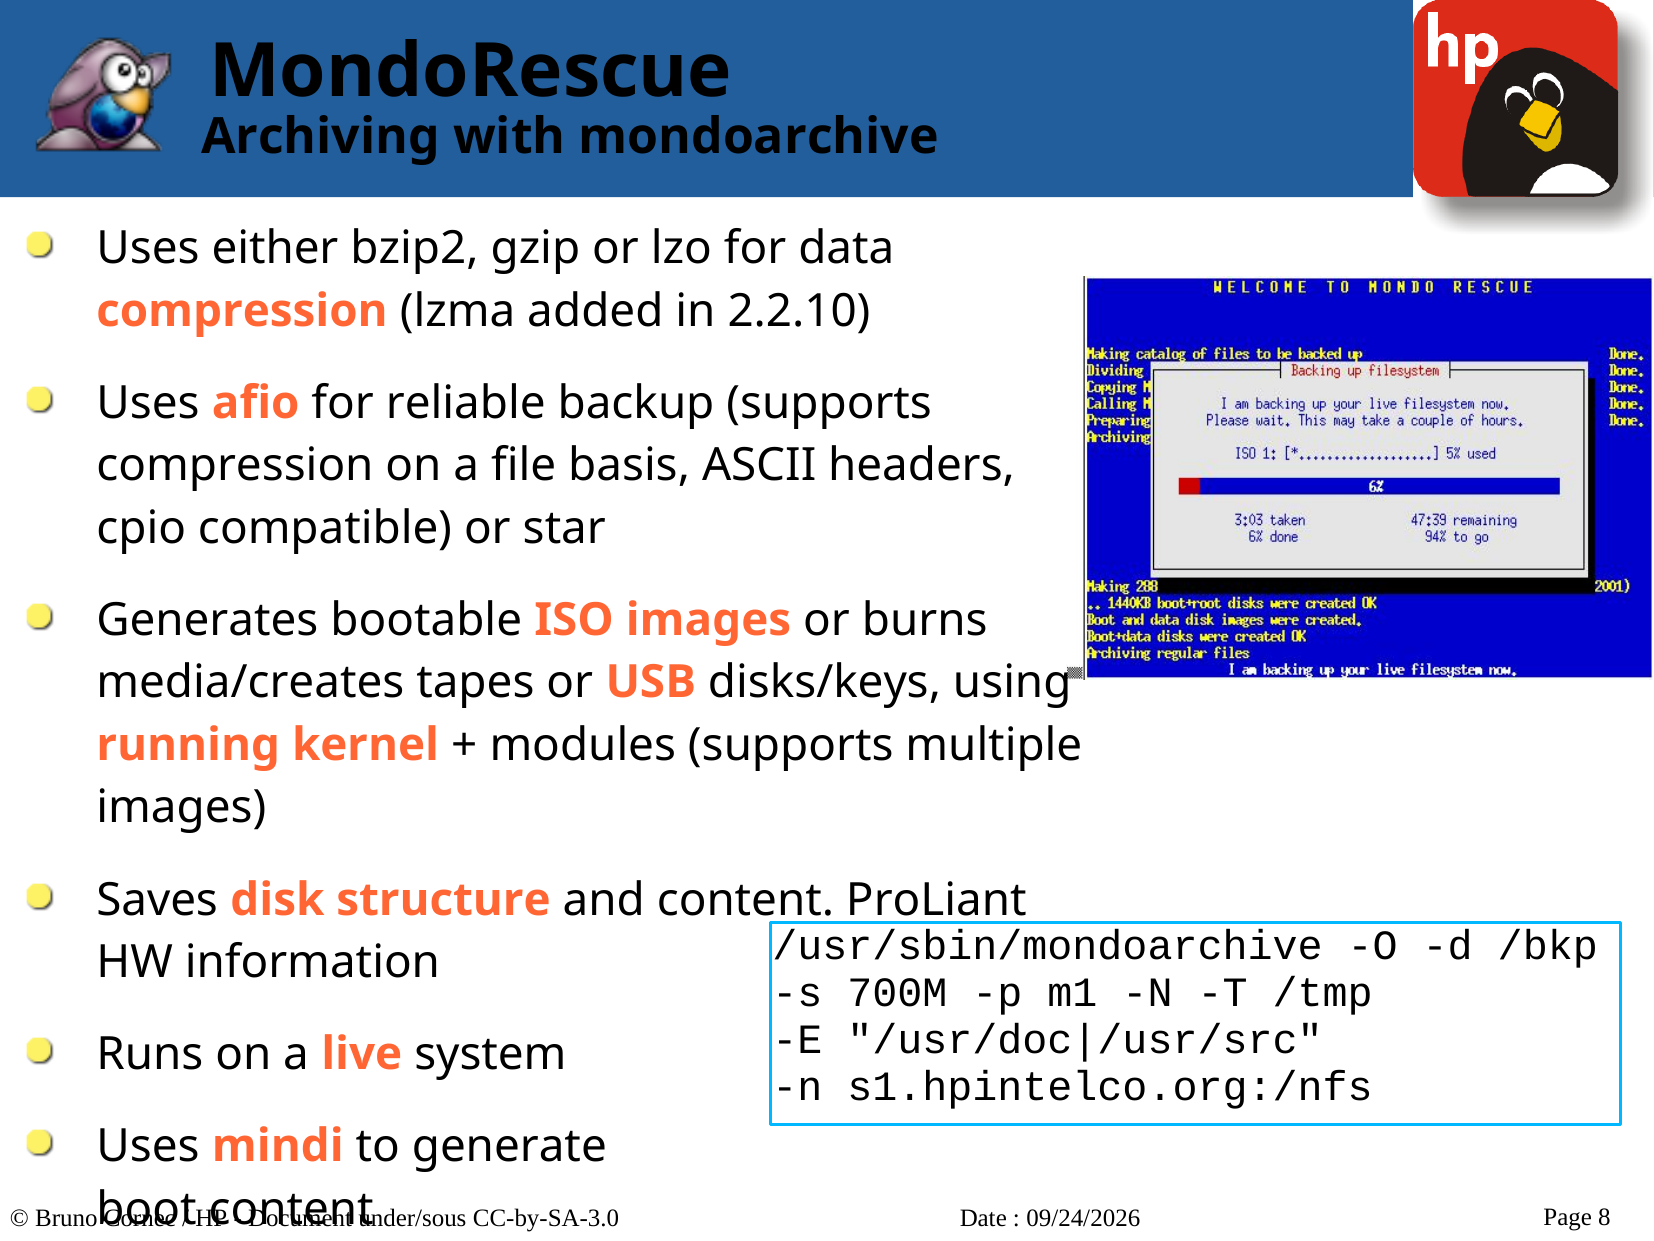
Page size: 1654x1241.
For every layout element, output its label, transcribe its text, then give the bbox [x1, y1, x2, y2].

picture [0, 0, 211, 199]
picture [1413, 0, 1654, 235]
list Uses either bzip2, gzip or lzo for data compression (lzma added in 2.2.10) Uses afio for reliable backup (supports compression on a file basis, ASCII headers, cpio compatible) or star Generates bootable ISO images or burns media/creates tapes or USB disks/keys, using running kernel + modules (supports multiple images) Saves disk structure and content. ProLiant HW information Runs on a live system Uses mindi to generate boot content [13, 214, 1093, 1187]
title Archiving with mondoarchive [201, 32, 1190, 241]
text_box /usr/sbin/mondoarchive -O -d /bkp -s 700M -p m1 -N -T /tmp -E "/usr/doc|/usr/src" -n s1.hpintelco.org:/nfs [770, 922, 1621, 1125]
picture [1093, 276, 1654, 680]
